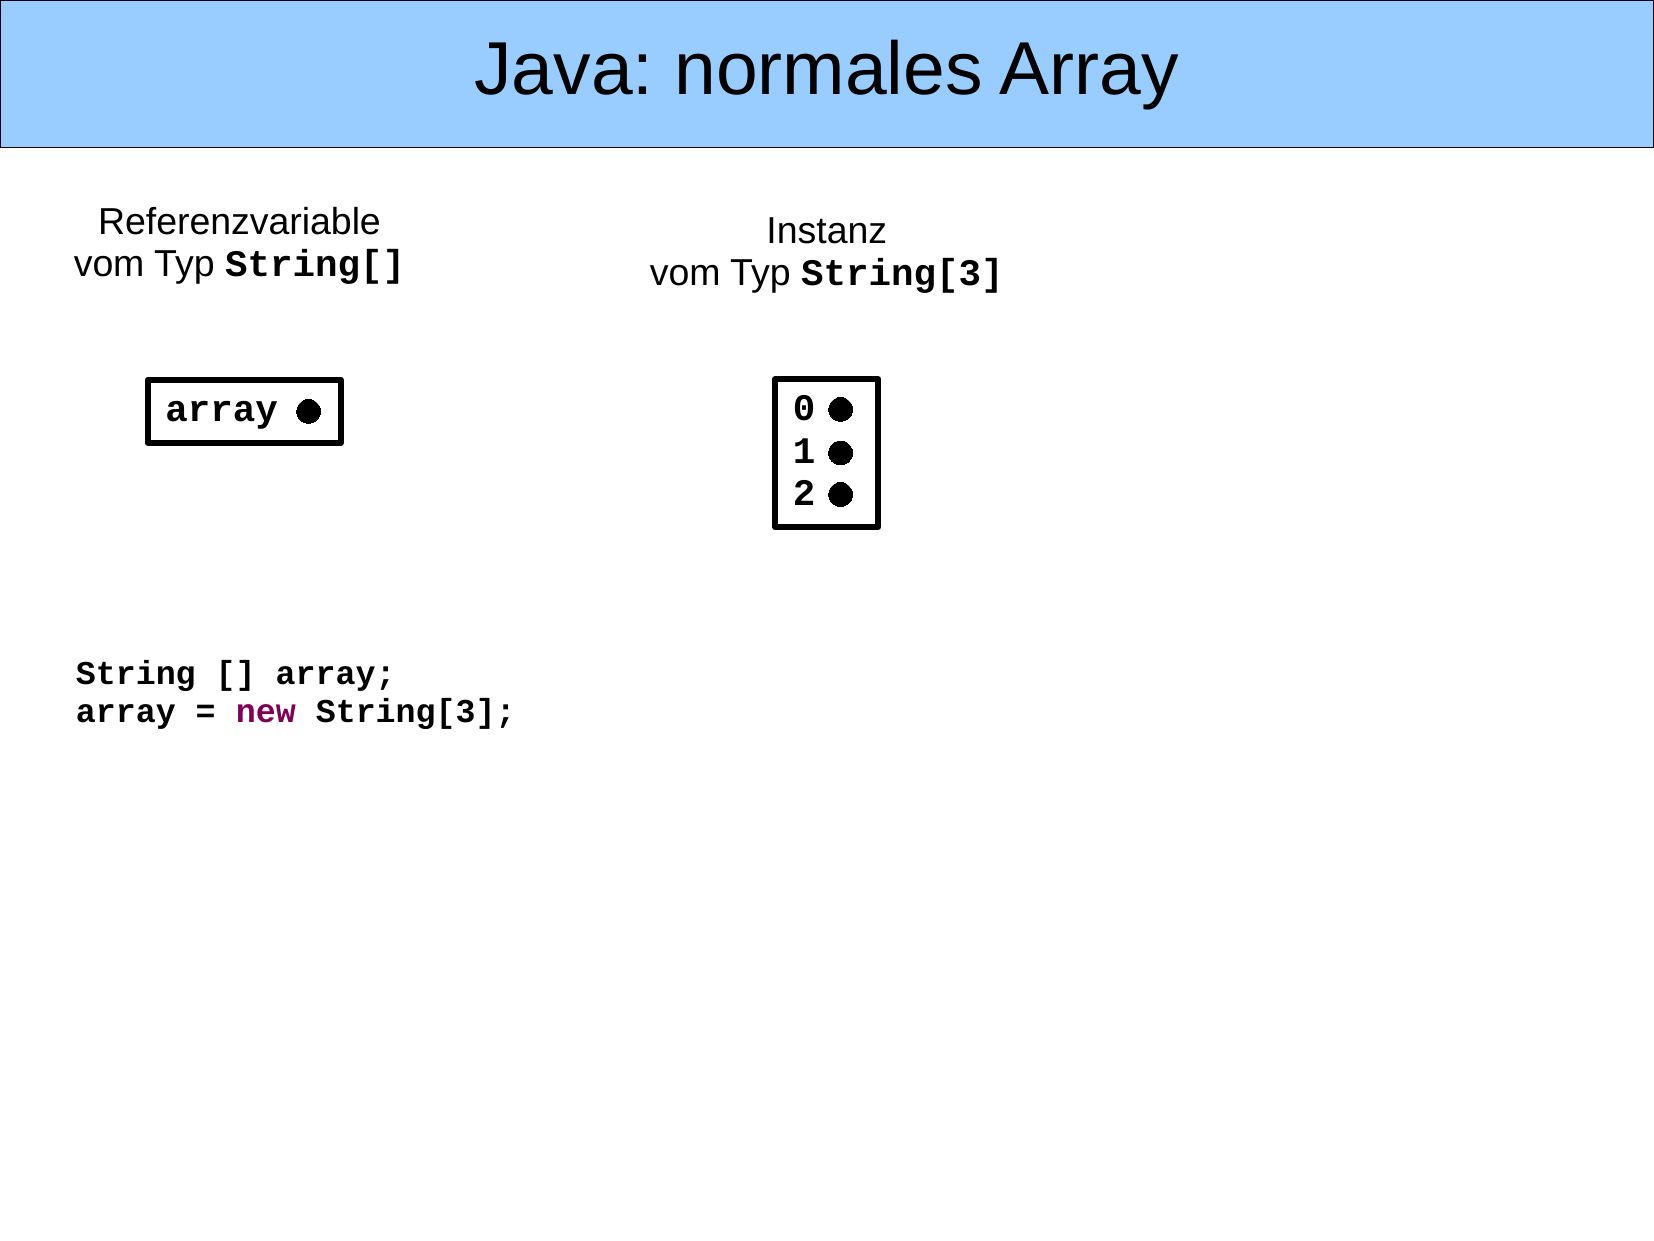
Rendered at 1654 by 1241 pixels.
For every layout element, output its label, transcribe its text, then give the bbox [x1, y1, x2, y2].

text_box [828, 397, 853, 422]
text_box [0, 0, 1654, 148]
text_box [296, 399, 321, 424]
text_box Instanz vom Typ String[3] [635, 202, 1019, 305]
text_box 0 1 2 [775, 379, 879, 528]
text_box Referenzvariable vom Typ String[] [59, 193, 420, 296]
text_box String [] array; array = new String[3]; [61, 649, 531, 815]
text_box [828, 441, 853, 465]
text_box Java: normales Array [459, 19, 1194, 119]
text_box array [147, 379, 341, 443]
text_box [828, 482, 853, 507]
